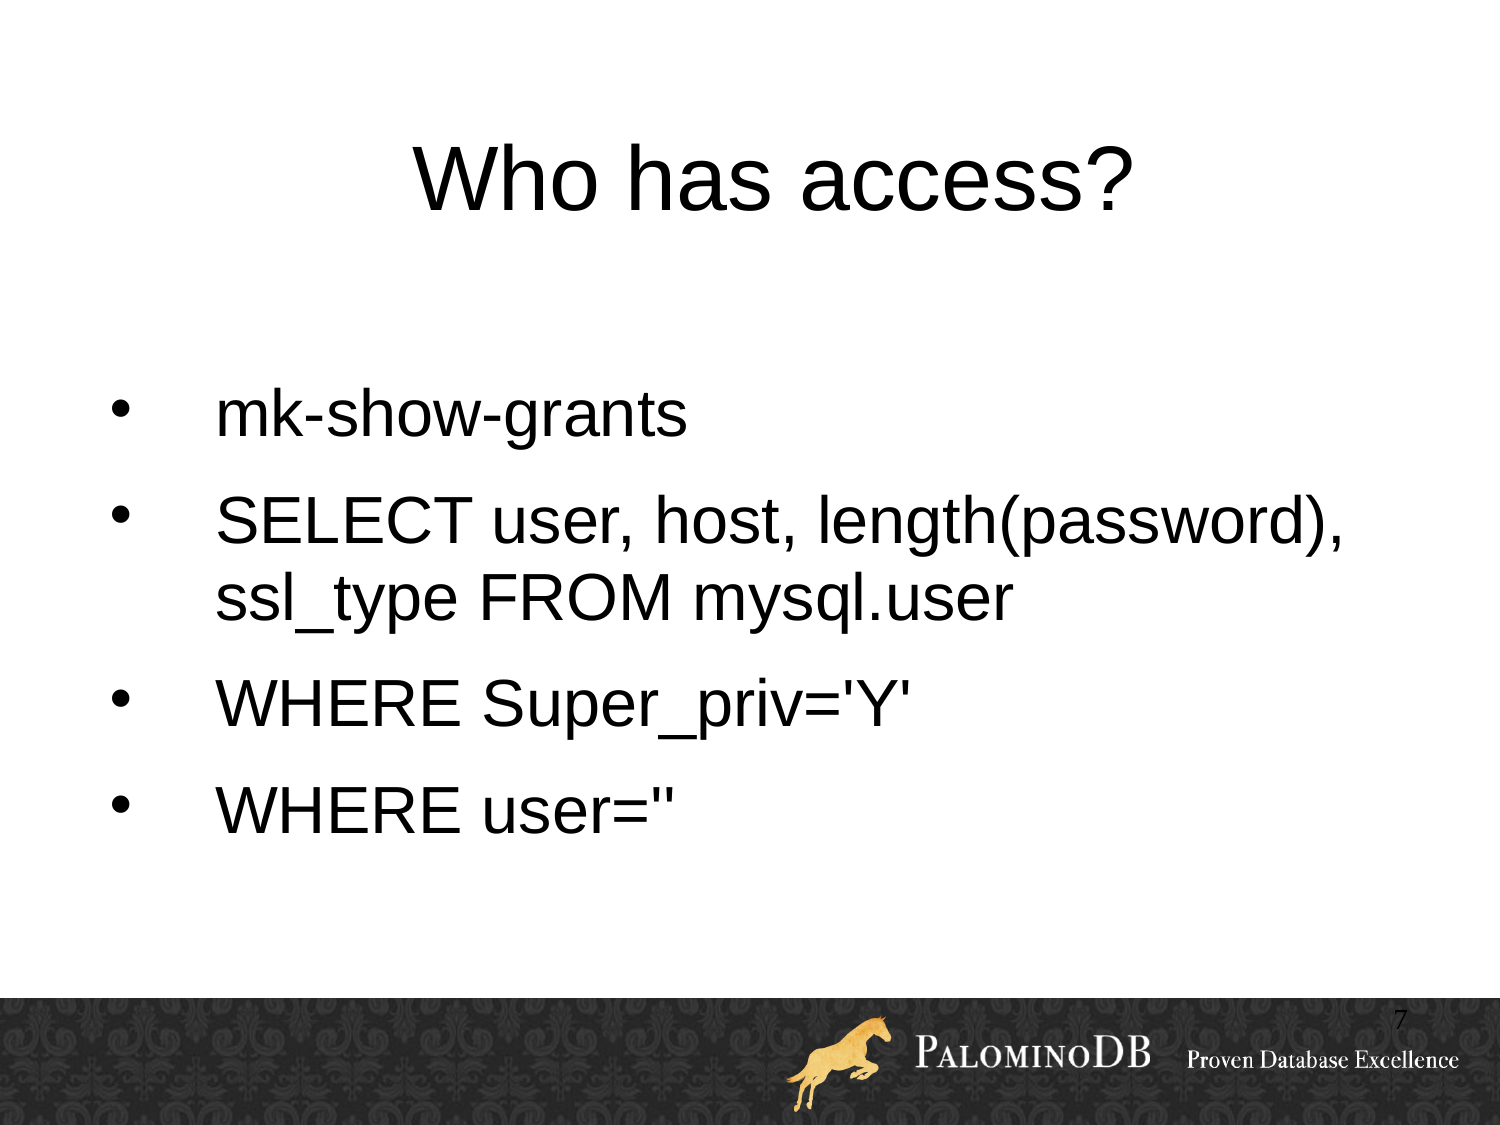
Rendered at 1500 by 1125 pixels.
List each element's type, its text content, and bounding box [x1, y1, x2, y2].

picture [0, 998, 1500, 1125]
list mk-show-grants SELECT user, host, length(password), ssl_type FROM mysql.user WHERE Super_priv='Y' WHERE user='' [74, 263, 1425, 1006]
title Who has access? [133, 82, 1415, 263]
